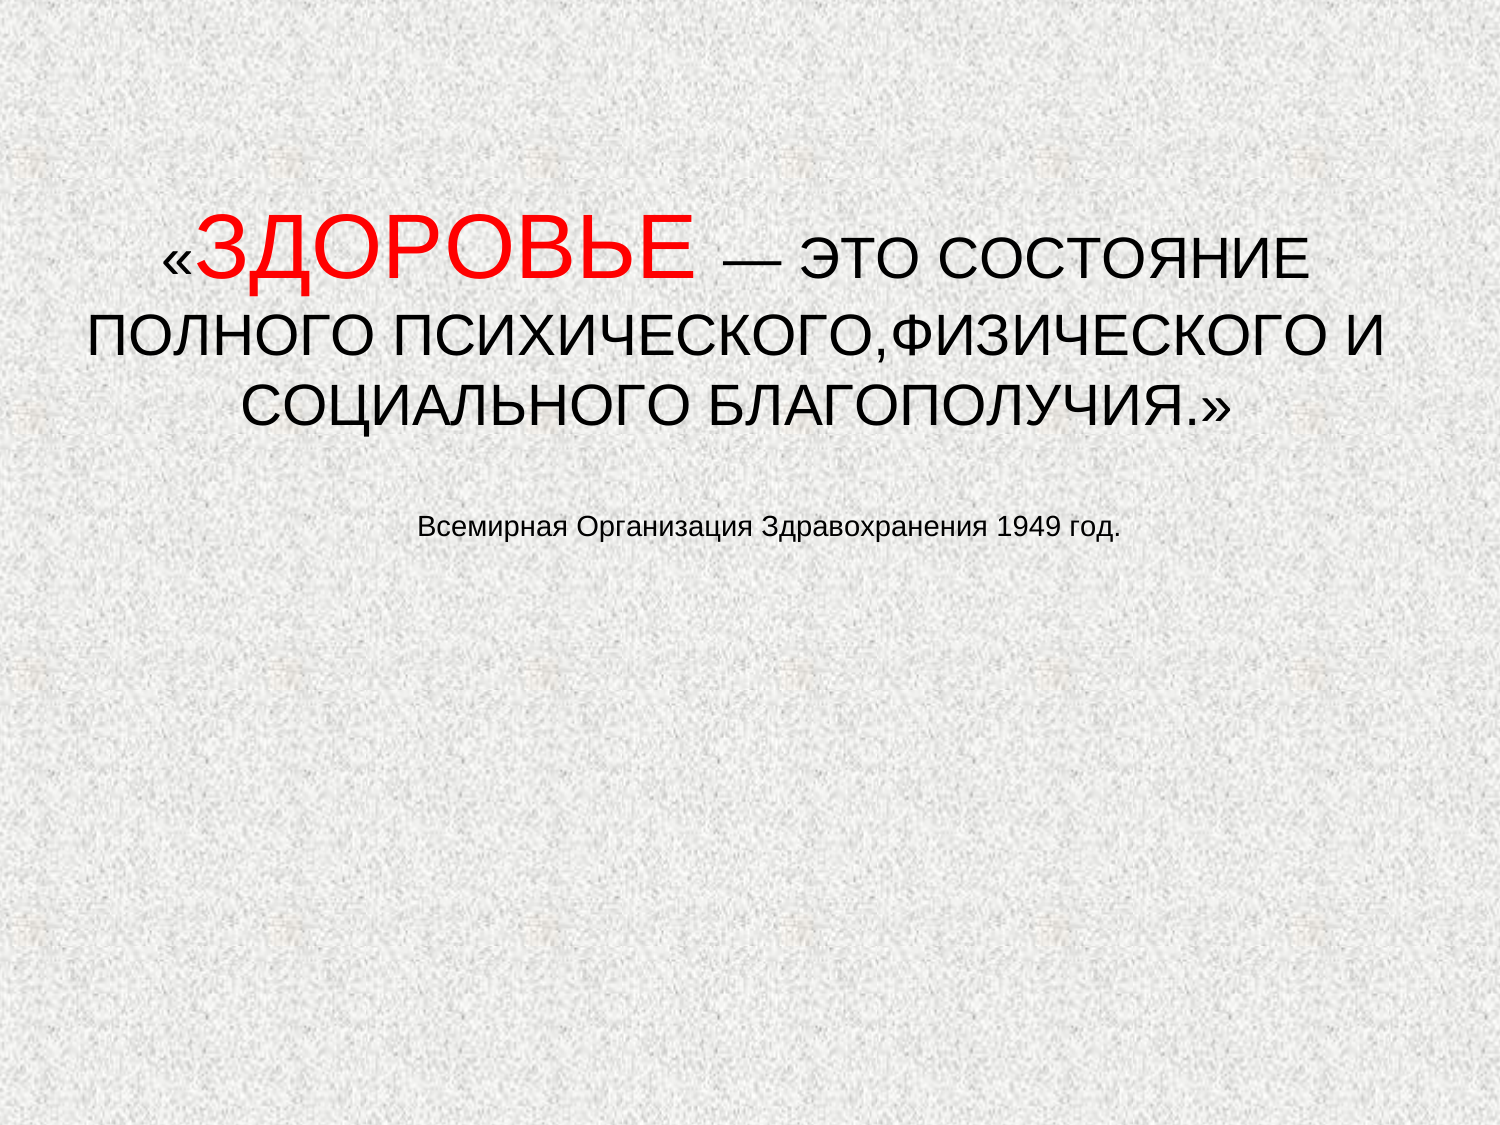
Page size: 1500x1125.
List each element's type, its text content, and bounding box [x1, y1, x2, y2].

subtitle Всемирная Организация Здравохранения 1949 год. [95, 39, 1445, 1009]
picture [0, 0, 1500, 1125]
title «ЗДОРОВЬЕ — ЭТО СОСТОЯНИЕ ПОЛНОГО ПСИХИЧЕСКОГО,ФИЗИЧЕСКОГО И СОЦИАЛЬНОГО БЛАГОПОЛУЧИЯ.» [61, 0, 1412, 445]
